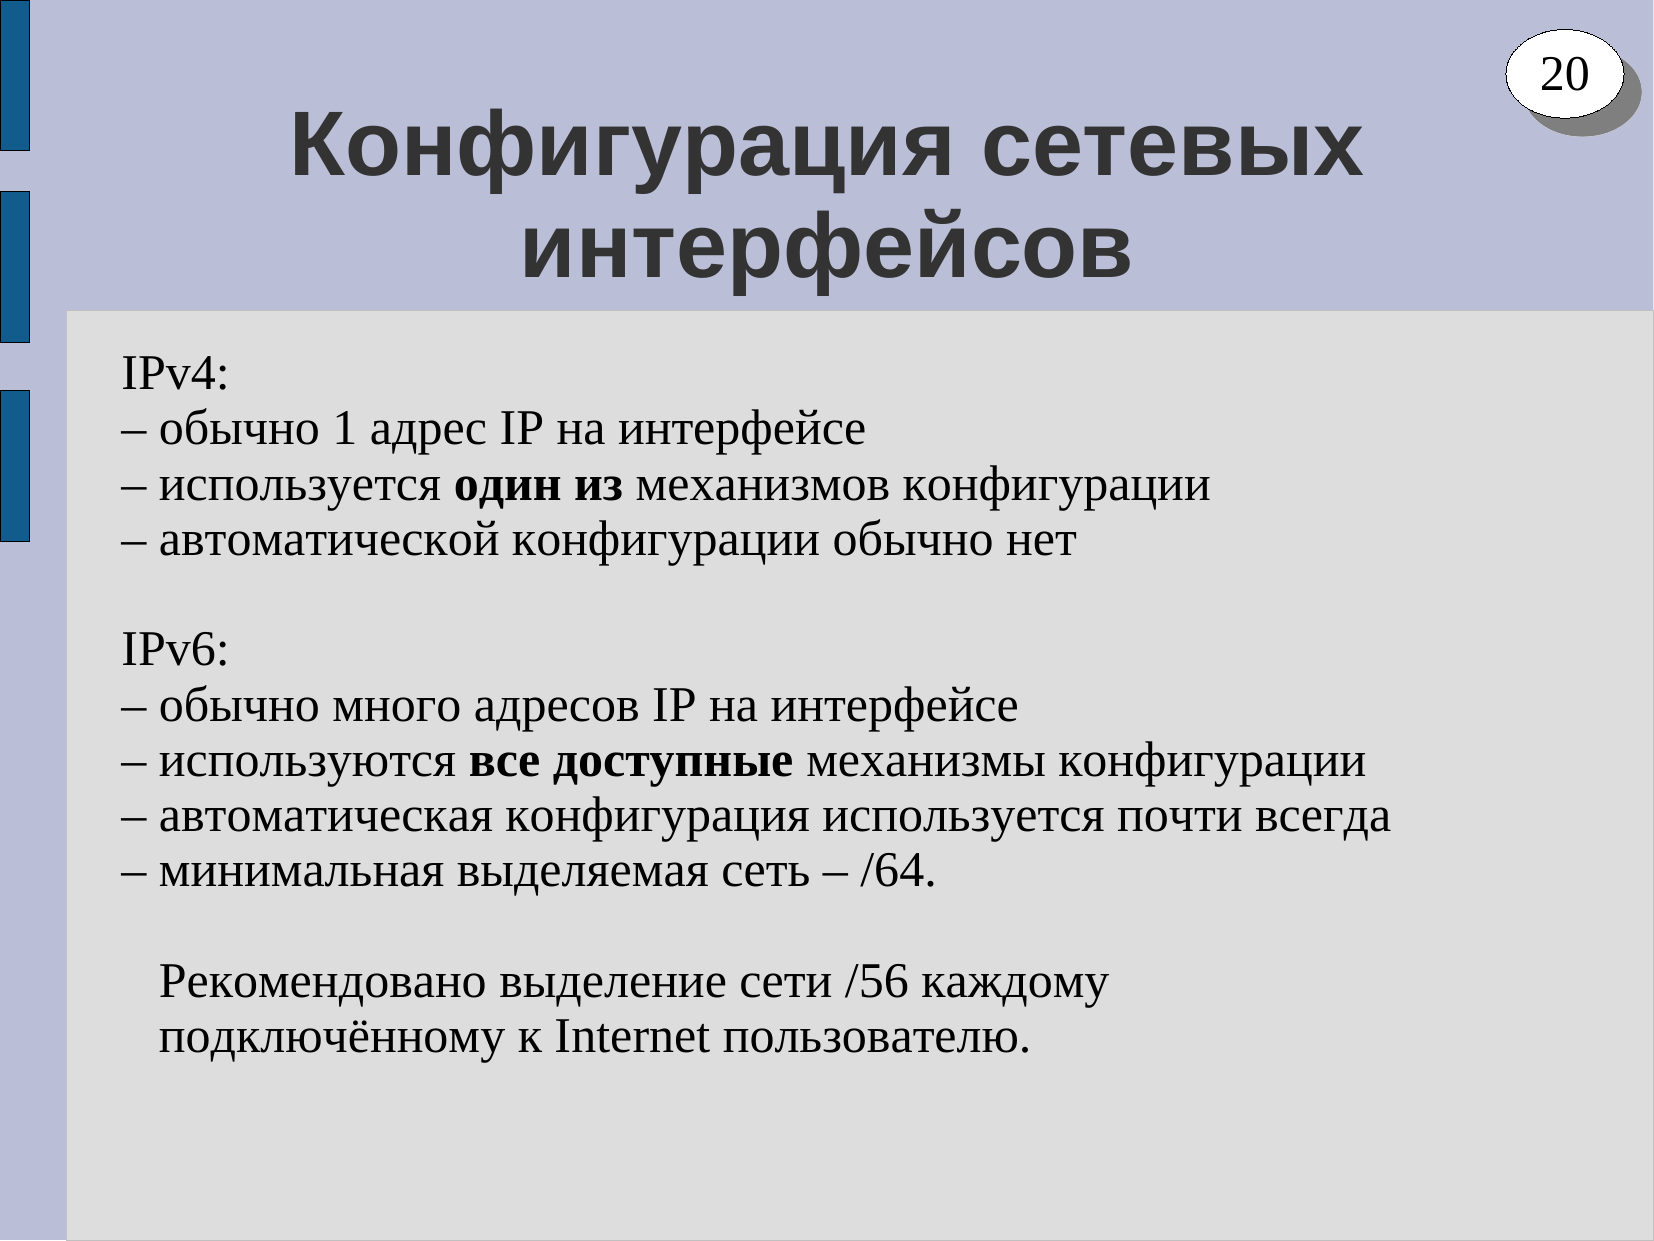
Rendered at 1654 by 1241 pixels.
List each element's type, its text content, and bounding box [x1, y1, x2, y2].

text_box 20 [1505, 29, 1625, 119]
title Конфигурация сетевых интерфейсов [121, 91, 1534, 299]
text_box IPv4: – обычно 1 адрес IP на интерфейсе – используется один из механизмов конфигурации – автоматической конфигурации обычно нет IPv6: – обычно много адресов IP на интерфейсе – используются все доступные механизмы конфигурации – автоматическая конфигурация используется почти всегда – минимальная выделяемая сеть – /64. Рекомендовано выделение сети /56 каждому подключённому к Internet пользователю. [121, 344, 1534, 1211]
